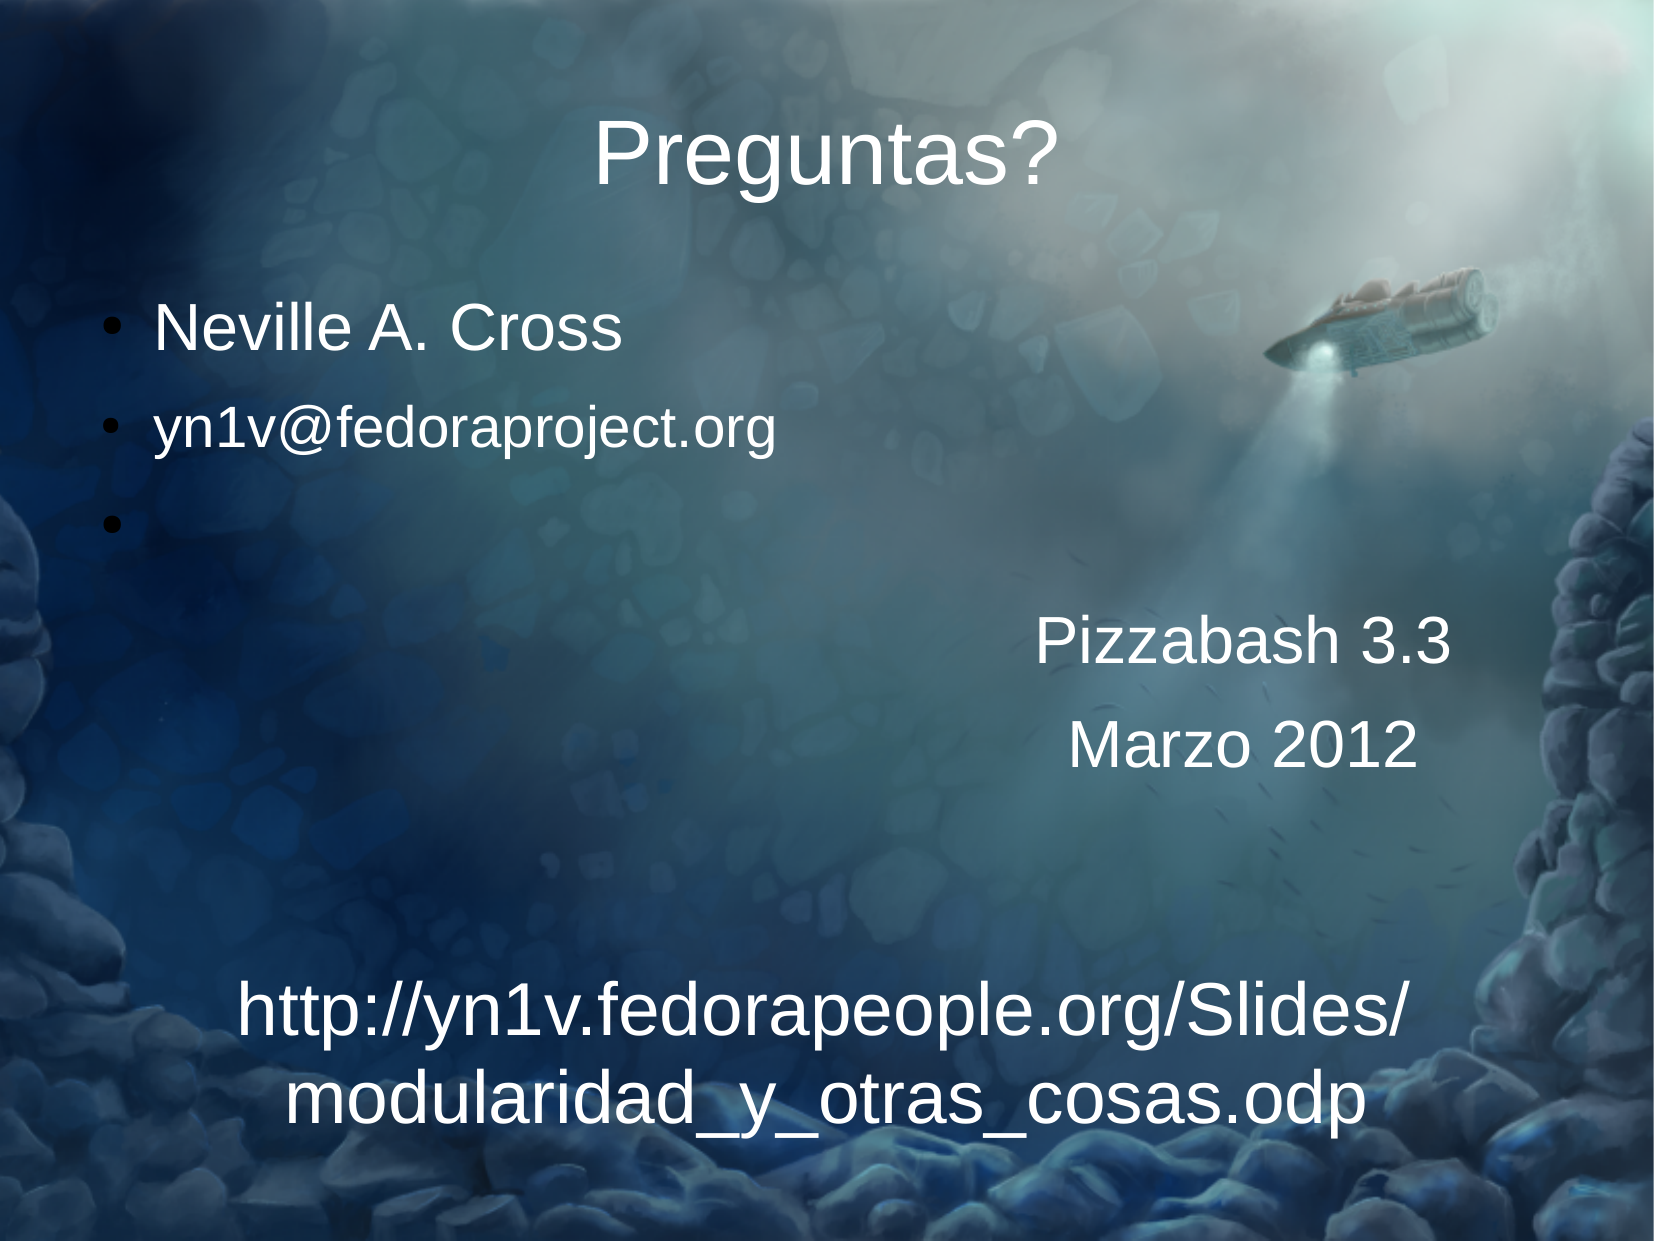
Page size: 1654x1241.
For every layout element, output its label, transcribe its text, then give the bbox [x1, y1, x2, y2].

title Preguntas? [82, 49, 1571, 257]
text_box modularidad_y_otras_cosas.odp [269, 1048, 1384, 1148]
list Neville A. Cross yn1v@fedoraproject.org [82, 290, 809, 1109]
picture [0, 0, 1654, 1241]
text_box http://yn1v.fedorapeople.org/Slides/ [221, 960, 1432, 1059]
list Pizzabash 3.3 Marzo 2012 [845, 290, 1572, 1109]
